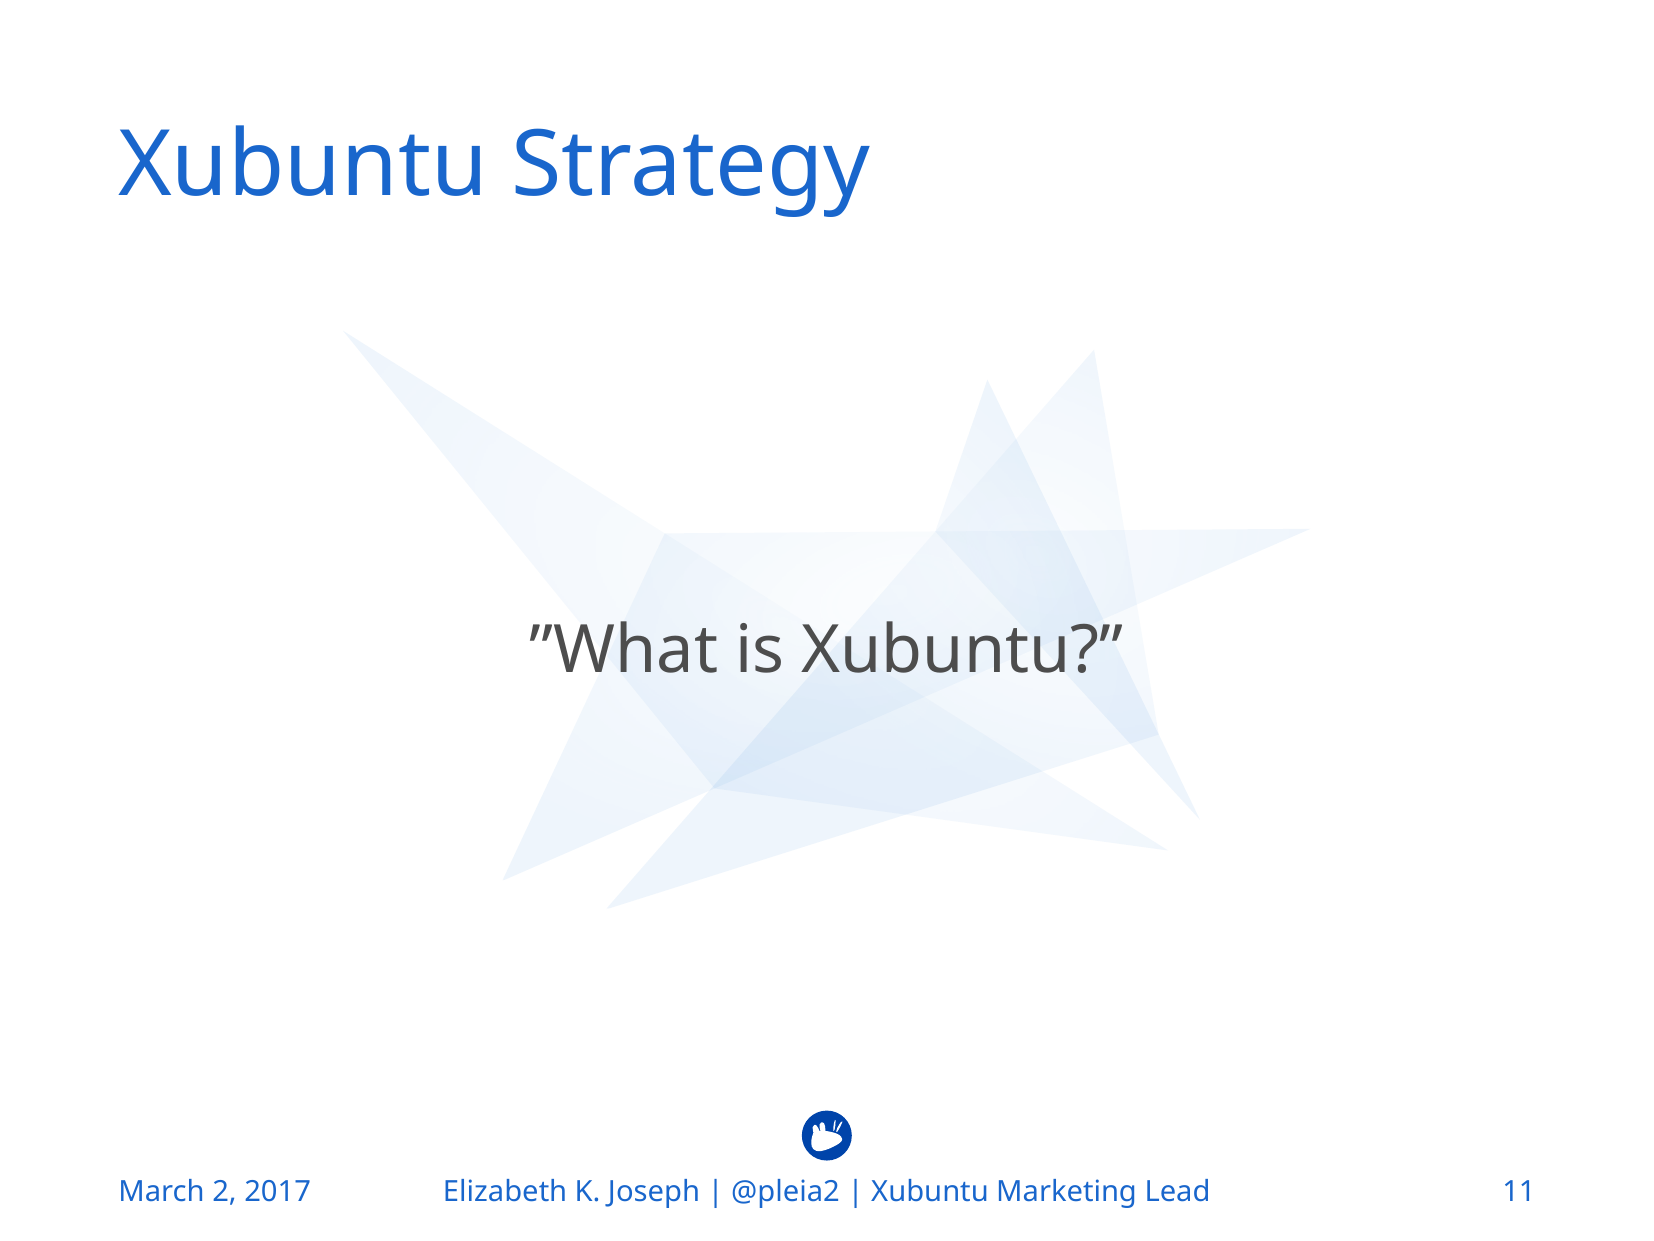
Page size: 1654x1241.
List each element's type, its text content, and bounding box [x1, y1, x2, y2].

title Xubuntu Strategy [118, 88, 1536, 231]
subtitle ”What is Xubuntu?” [118, 259, 1536, 1016]
